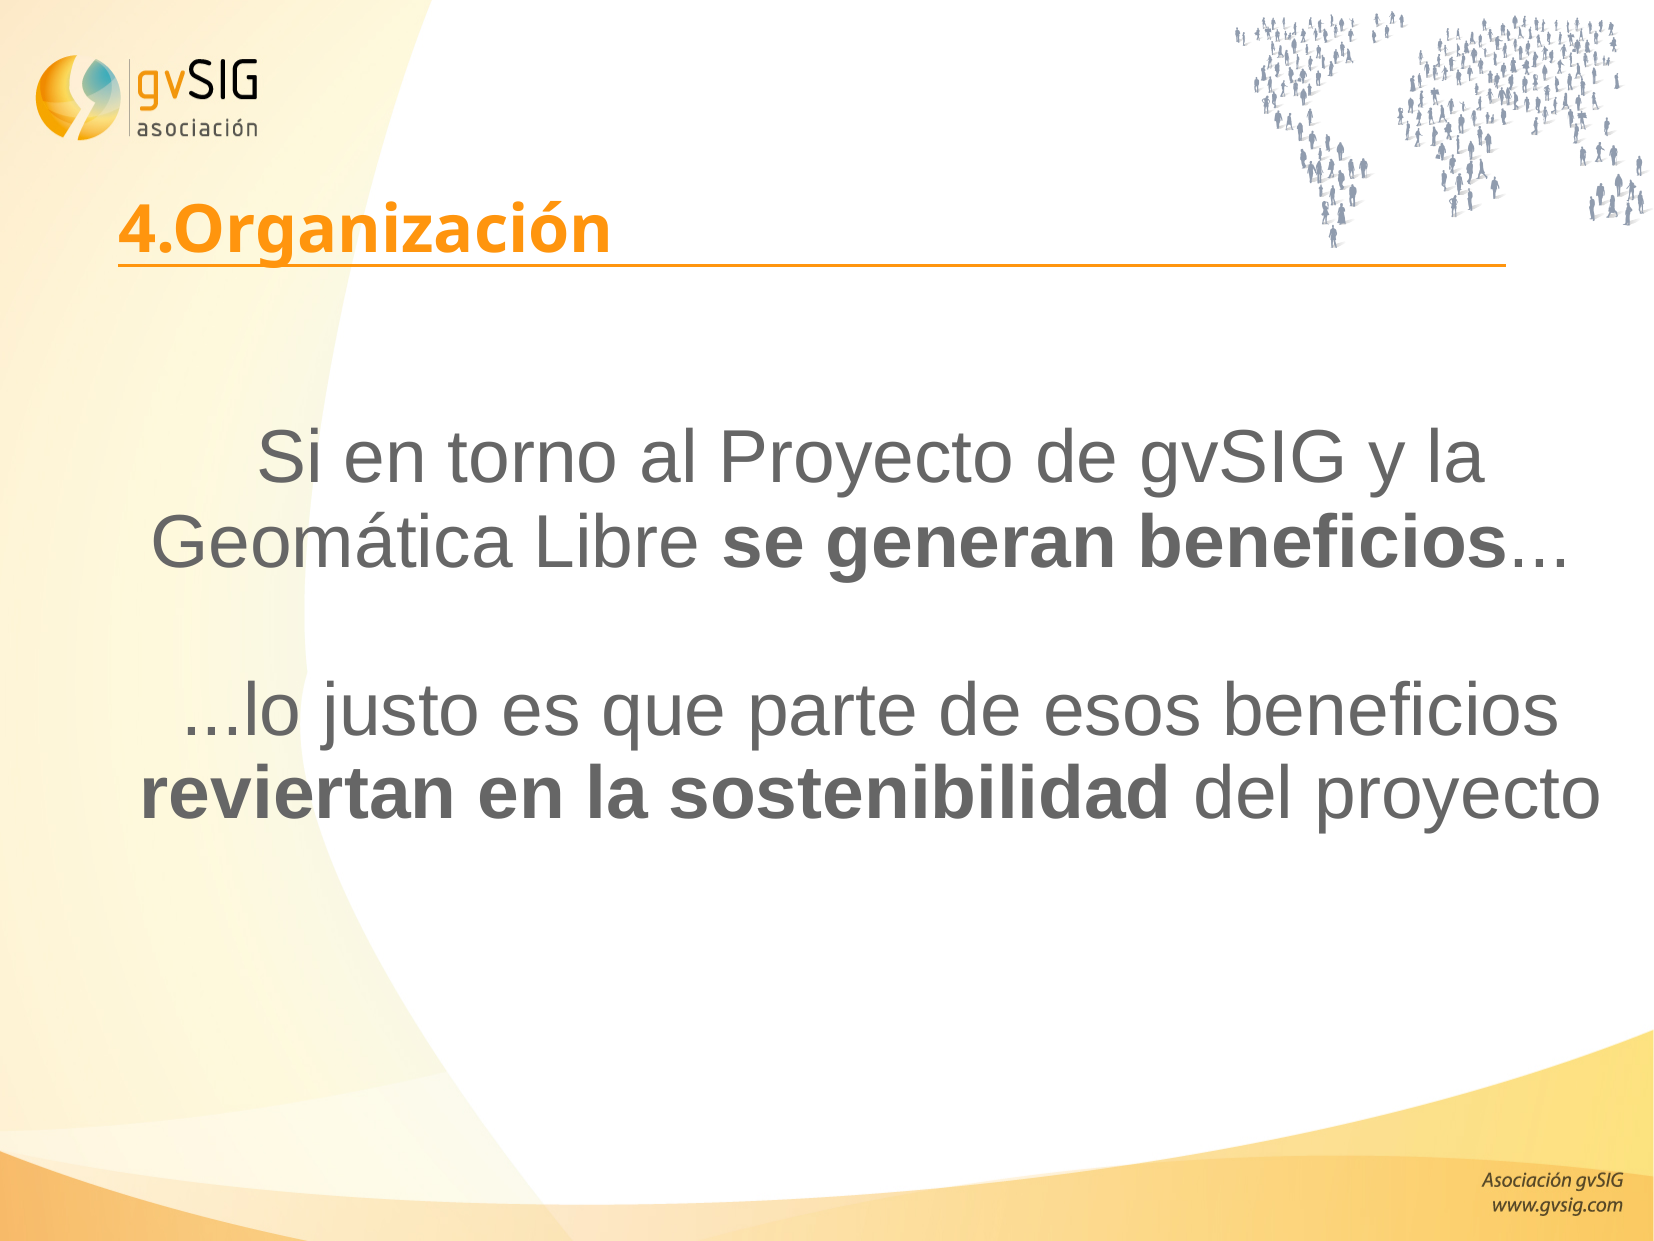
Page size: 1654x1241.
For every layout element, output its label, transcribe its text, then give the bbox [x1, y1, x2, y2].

picture [0, 0, 1654, 1241]
title 4.Organización [118, 177, 1607, 276]
text_box Si en torno al Proyecto de gvSIG y la Geomática Libre se generan beneficios... ...lo justo es que parte de esos beneficios reviertan en la sostenibilidad del proyecto [118, 407, 1625, 1123]
